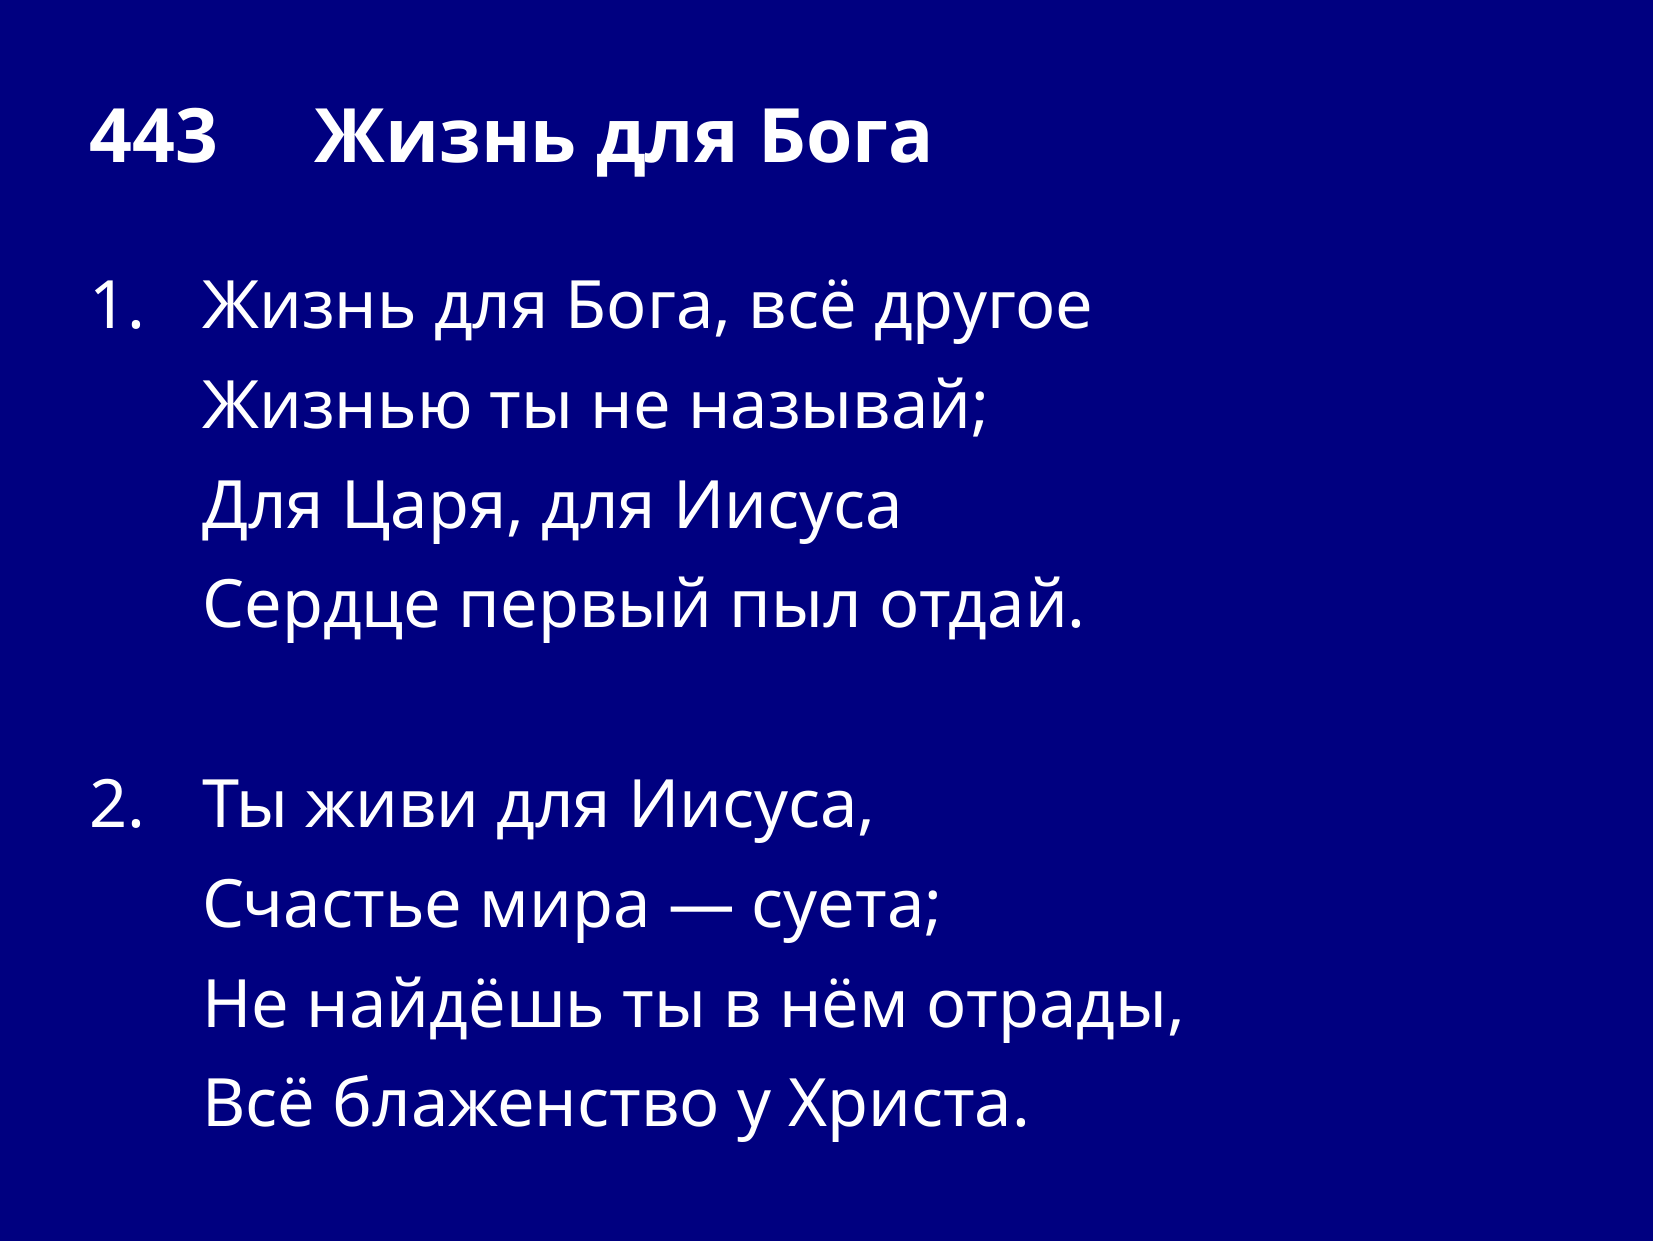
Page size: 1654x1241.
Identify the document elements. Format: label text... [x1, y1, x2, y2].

text_box 443 Жизнь для Бога [75, 75, 1576, 188]
text_box 1. Жизнь для Бога, всё другое Жизнью ты не называй; Для Царя, для Иисуса Сердце первый пыл отдай. 2. Ты живи для Иисуса, Счастье мира — суета; Не найдёшь ты в нём отрады, Всё блаженство у Христа. [75, 188, 1576, 1163]
